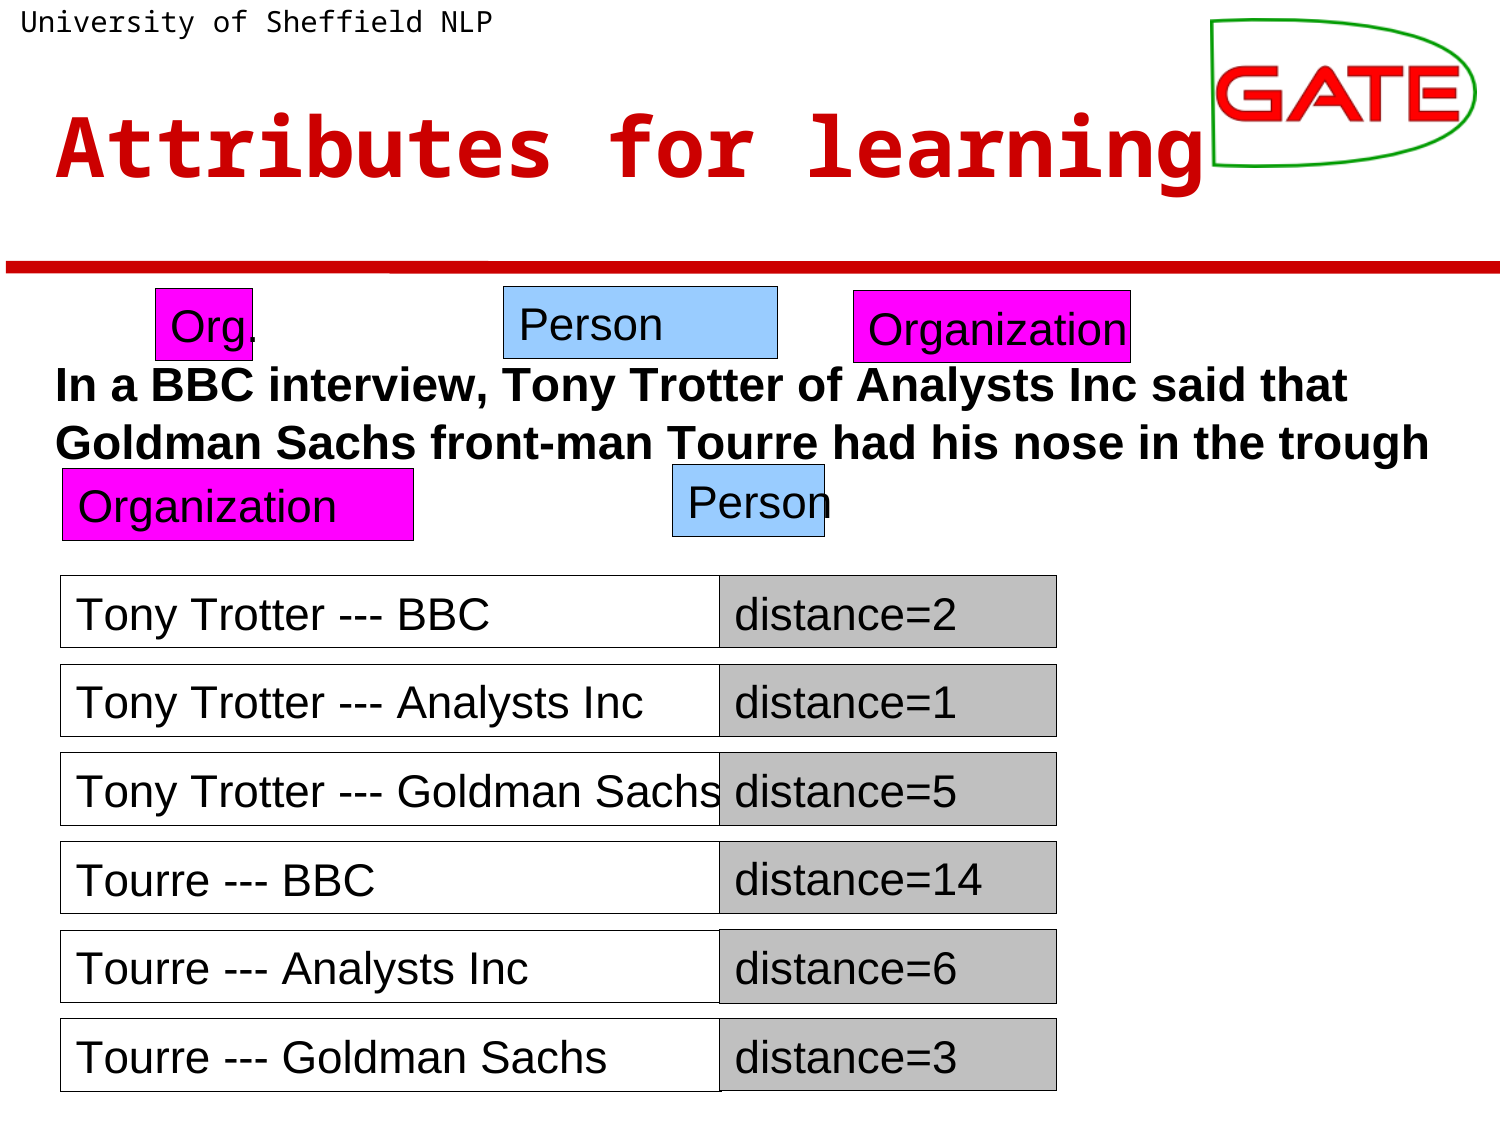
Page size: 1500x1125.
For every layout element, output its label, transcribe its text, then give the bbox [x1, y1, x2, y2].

text_box distance=14 [719, 841, 1057, 914]
text_box In a BBC interview, Tony Trotter of Analysts Inc said that Goldman Sachs front-man Tourre had his nose in the trough [40, 346, 1477, 477]
picture [1210, 18, 1477, 168]
text_box Tony Trotter --- Analysts Inc [60, 664, 719, 737]
text_box Tourre --- BBC [60, 841, 719, 914]
title Attributes for learning [41, 30, 1391, 262]
text_box Person [503, 286, 778, 346]
text_box Tony Trotter --- BBC [60, 575, 719, 648]
text_box Tourre --- Analysts Inc [60, 930, 719, 1003]
text_box Organization [853, 290, 1131, 346]
text_box Person [672, 477, 825, 537]
text_box distance=5 [719, 752, 1057, 826]
text_box Organization [62, 477, 414, 541]
text_box distance=2 [719, 575, 1057, 648]
text_box Tony Trotter --- Goldman Sachs [60, 752, 719, 826]
text_box Org. [226, 320, 238, 339]
text_box Org. [155, 288, 253, 346]
text_box distance=3 [719, 1018, 1057, 1091]
text_box Tourre --- Goldman Sachs [60, 1018, 722, 1092]
text_box distance=6 [719, 929, 1057, 1004]
text_box distance=1 [719, 664, 1057, 737]
